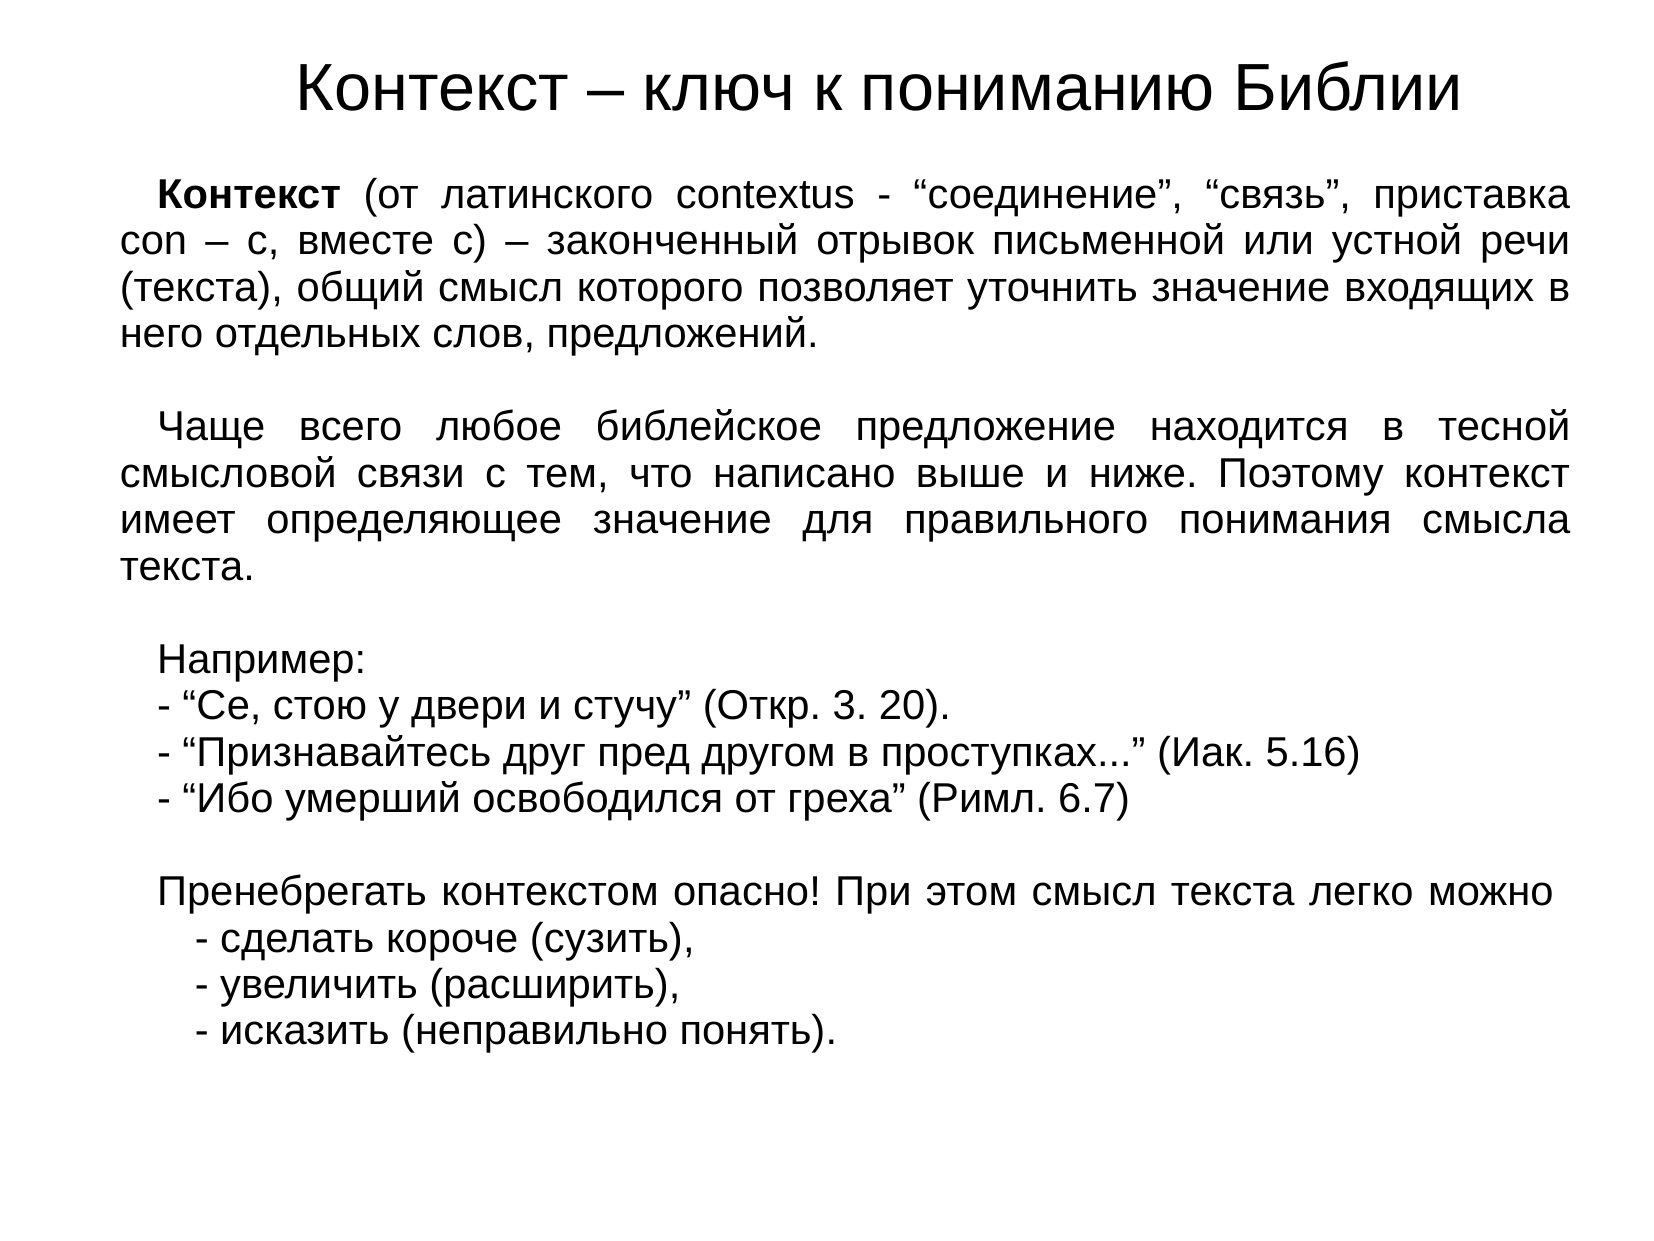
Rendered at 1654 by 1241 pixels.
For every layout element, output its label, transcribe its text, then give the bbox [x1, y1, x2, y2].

subtitle Контекст – ключ к пониманию Библии Контекст (от латинского contextus - “соединение”, “связь”, приставка con – с, вместе с) – законченный отрывок письменной или устной речи (текста), общий смысл которого позволяет уточнить значение входящих в него отдельных слов, предложений. Чаще всего любое библейское предложение находится в тесной смысловой связи с тем, что написано выше и ниже. Поэтому контекст имеет определяющее значение для правильного понимания смысла текста. Например: - “Се, стою у двери и стучу” (Откр. 3. 20). - “Признавайтесь друг пред другом в проступках...” (Иак. 5.16) - “Ибо умерший освободился от греха” (Римл. 6.7) Пренебрегать контекстом опасно! При этом смысл текста легко можно - сделать короче (сузить), - увеличить (расширить), - исказить (неправильно понять). [82, 49, 1571, 1109]
